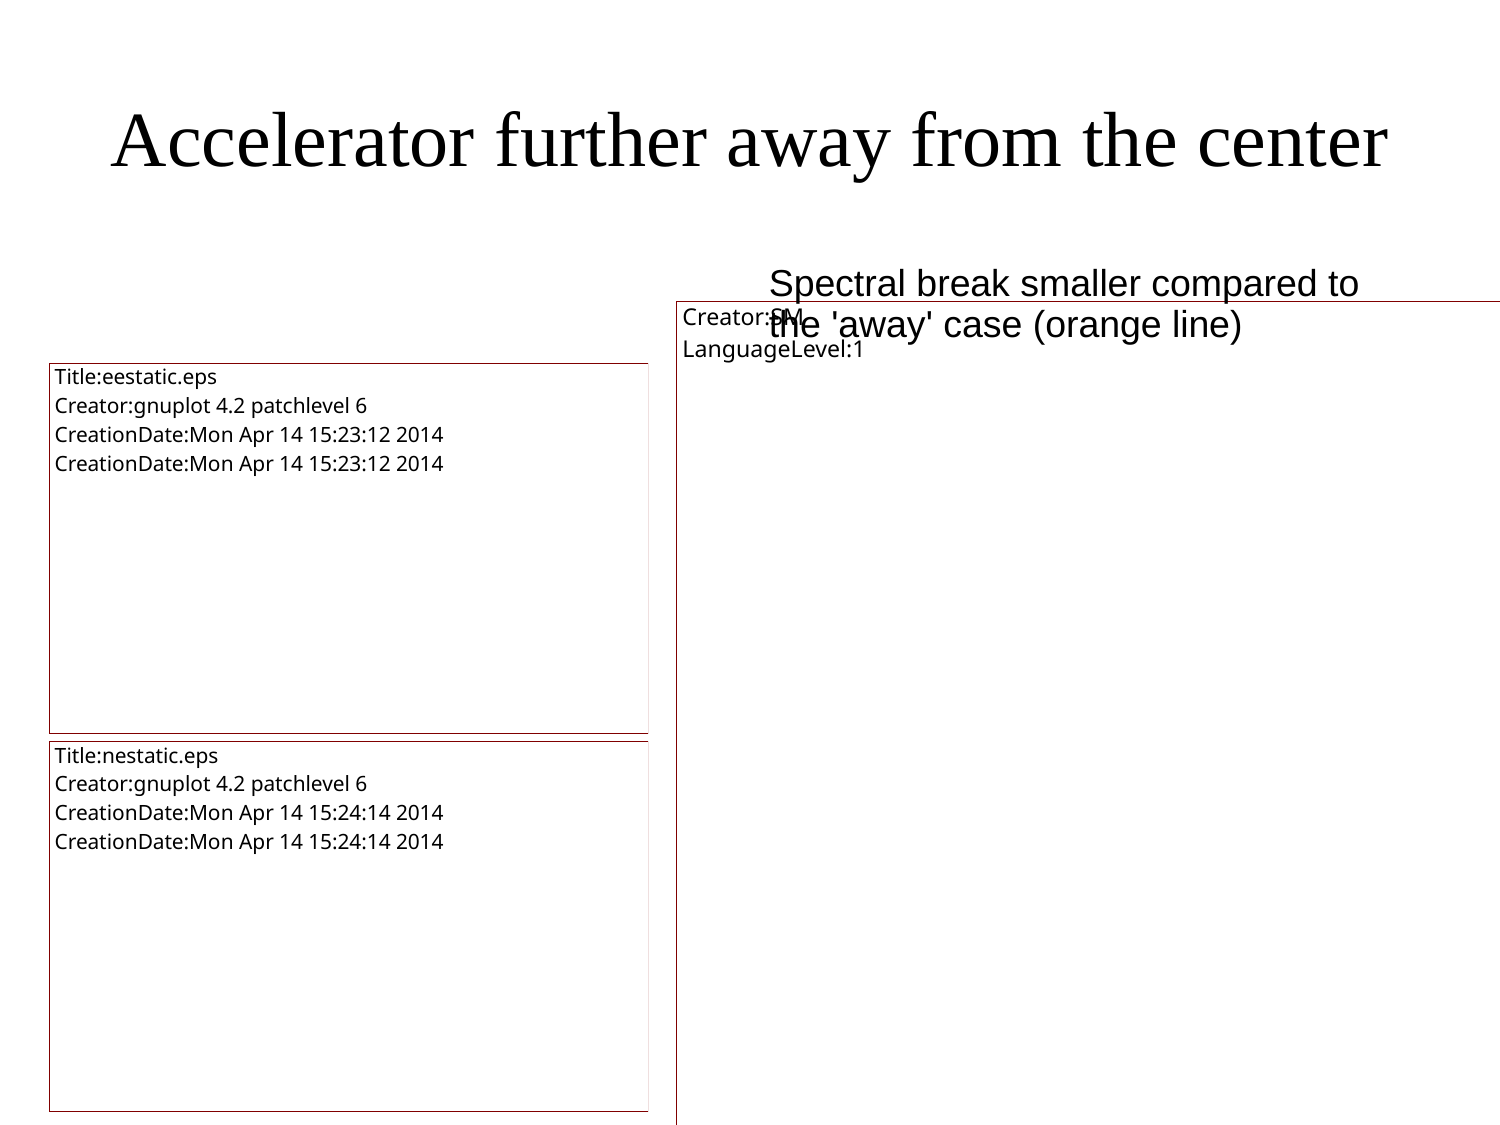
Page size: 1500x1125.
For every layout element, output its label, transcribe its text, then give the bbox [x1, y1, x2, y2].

title Accelerator further away from the center [110, 46, 1392, 234]
picture [48, 739, 649, 1112]
picture [675, 299, 1500, 1125]
picture [48, 361, 649, 734]
text_box Spectral break smaller compared to the 'away' case (orange line) [753, 254, 1375, 354]
